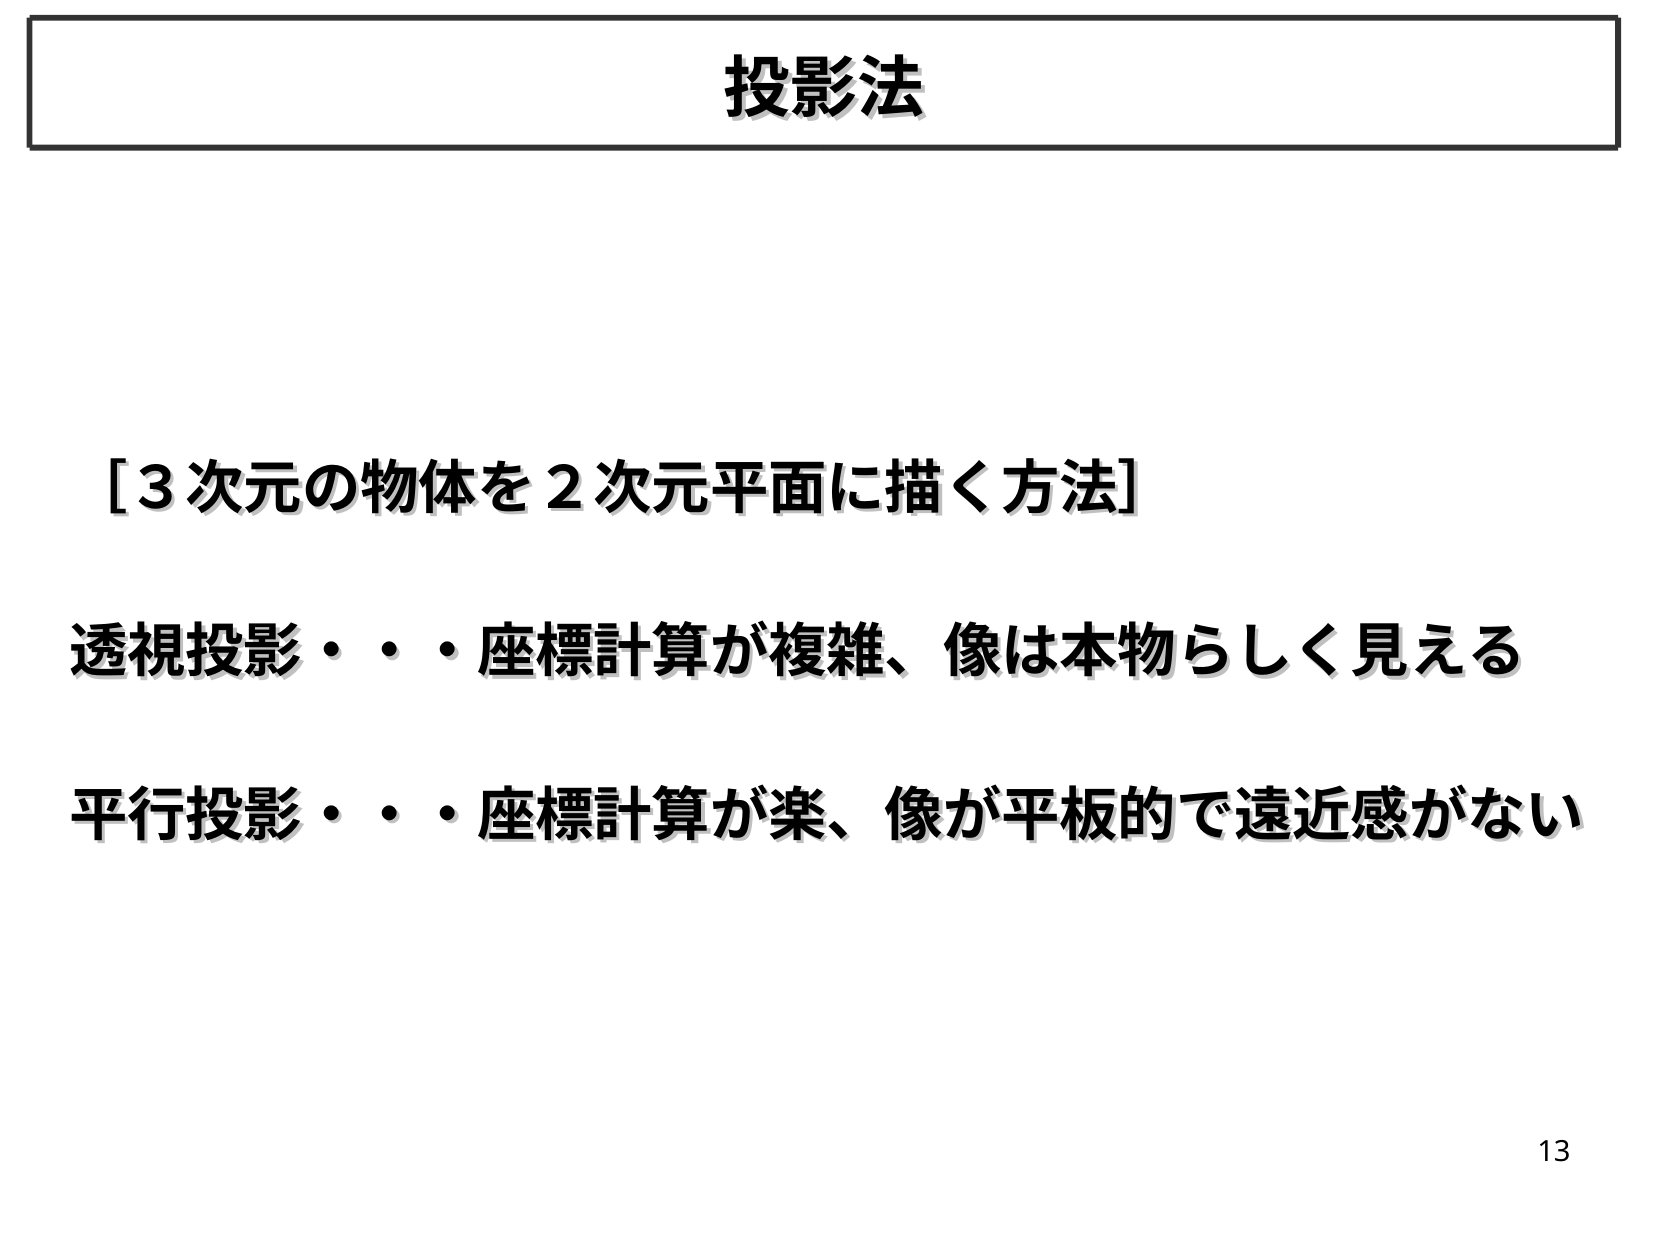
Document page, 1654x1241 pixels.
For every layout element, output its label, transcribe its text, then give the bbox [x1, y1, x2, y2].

text_box 投影法 [29, 17, 1619, 148]
text_box ［３次元の物体を２次元平面に描く方法］ 透視投影・・・座標計算が複雑、像は本物らしく見える 平行投影・・・座標計算が楽、像が平板的で遠近感がない [54, 433, 1599, 740]
